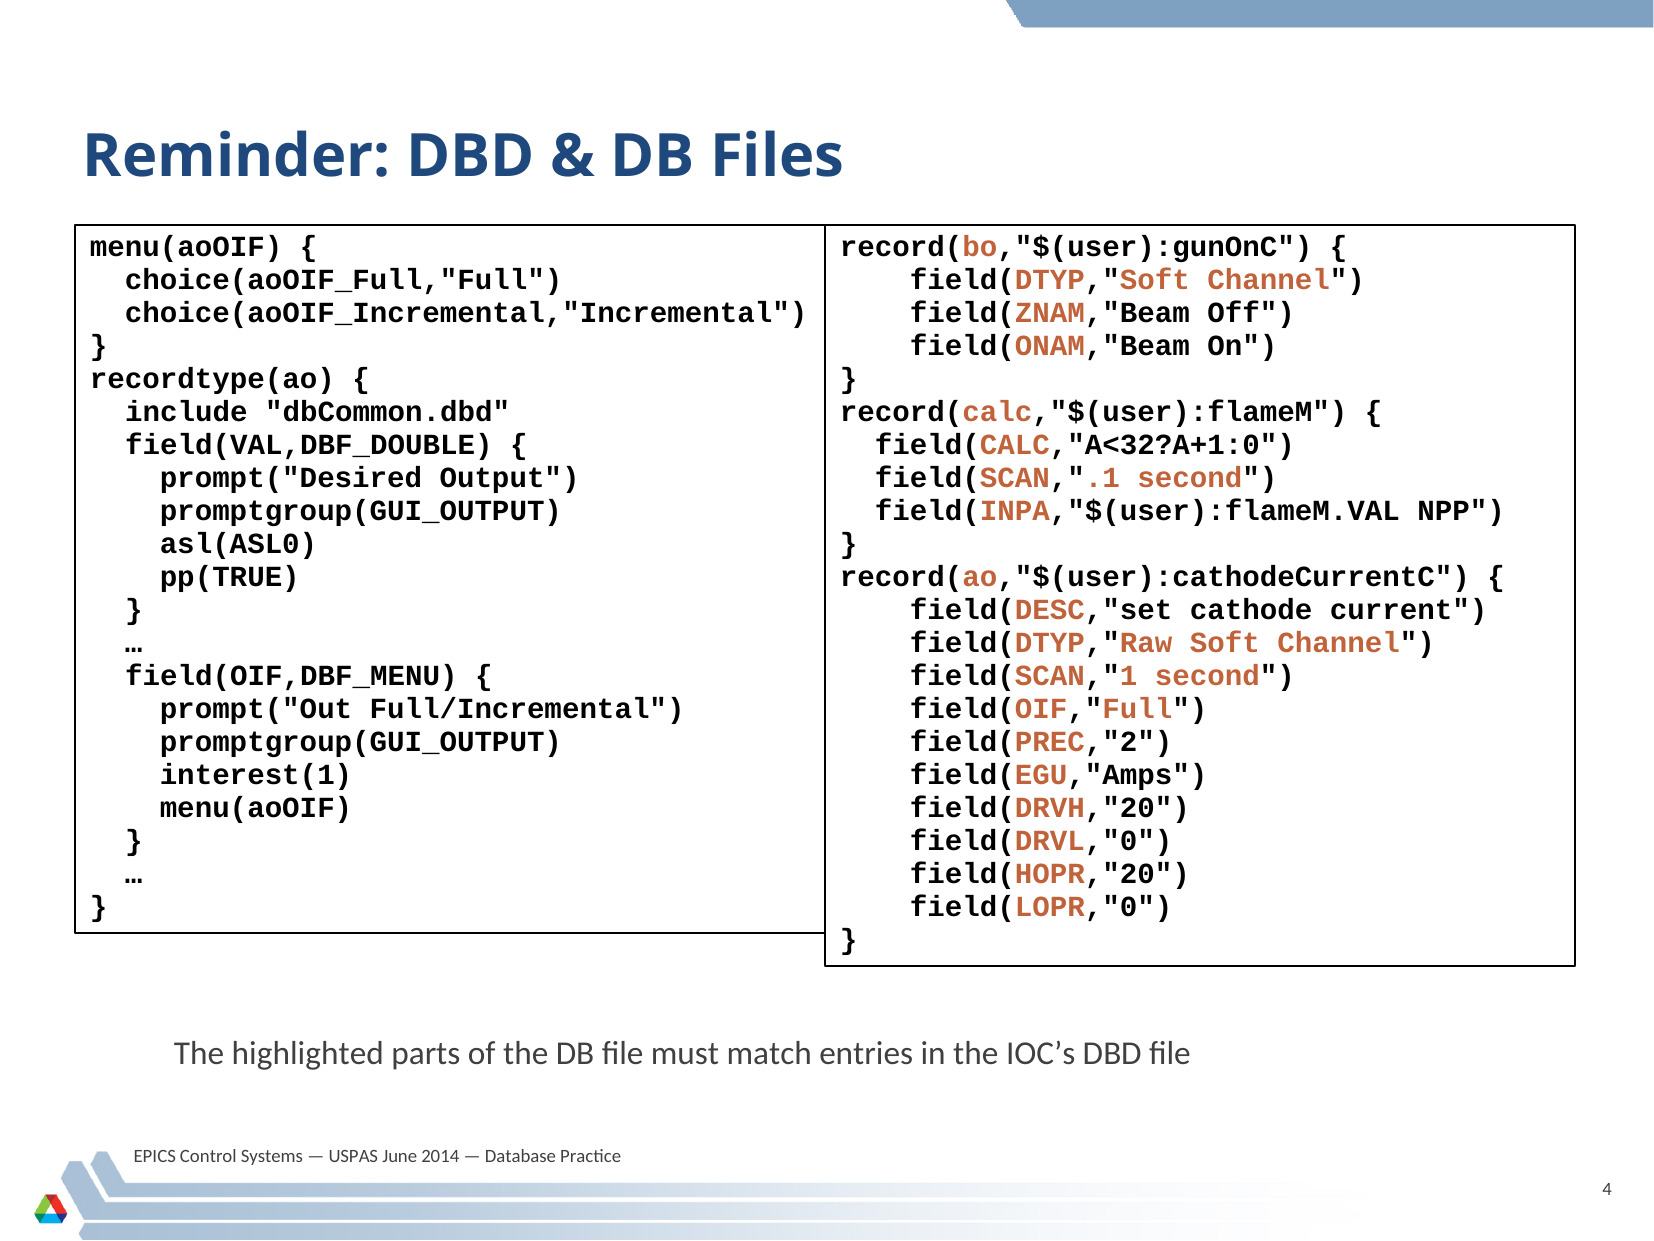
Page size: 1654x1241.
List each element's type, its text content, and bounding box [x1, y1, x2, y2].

title Reminder: DBD & DB Files [82, 49, 1571, 225]
picture [0, 1143, 1654, 1240]
text_box The highlighted parts of the DB file must match entries in the IOC’s DBD file [159, 1031, 1513, 1088]
text_box menu(aoOIF) { choice(aoOIF_Full,"Full") choice(aoOIF_Incremental,"Incremental") } recordtype(ao) { include "dbCommon.dbd" field(VAL,DBF_DOUBLE) { prompt("Desired Output") promptgroup(GUI_OUTPUT) asl(ASL0) pp(TRUE) } … field(OIF,DBF_MENU) { prompt("Out Full/Incremental") promptgroup(GUI_OUTPUT) interest(1) menu(aoOIF) } … } [75, 225, 826, 933]
text_box record(bo,"$(user):gunOnC") { field(DTYP,"Soft Channel") field(ZNAM,"Beam Off") field(ONAM,"Beam On") } record(calc,"$(user):flameM") { field(CALC,"A<32?A+1:0") field(SCAN,".1 second") field(INPA,"$(user):flameM.VAL NPP") } record(ao,"$(user):cathodeCurrentC") { field(DESC,"set cathode current") field(DTYP,"Raw Soft Channel") field(SCAN,"1 second") field(OIF,"Full") field(PREC,"2") field(EGU,"Amps") field(DRVH,"20") field(DRVL,"0") field(HOPR,"20") field(LOPR,"0") } [825, 224, 1576, 966]
picture [0, 0, 1654, 29]
